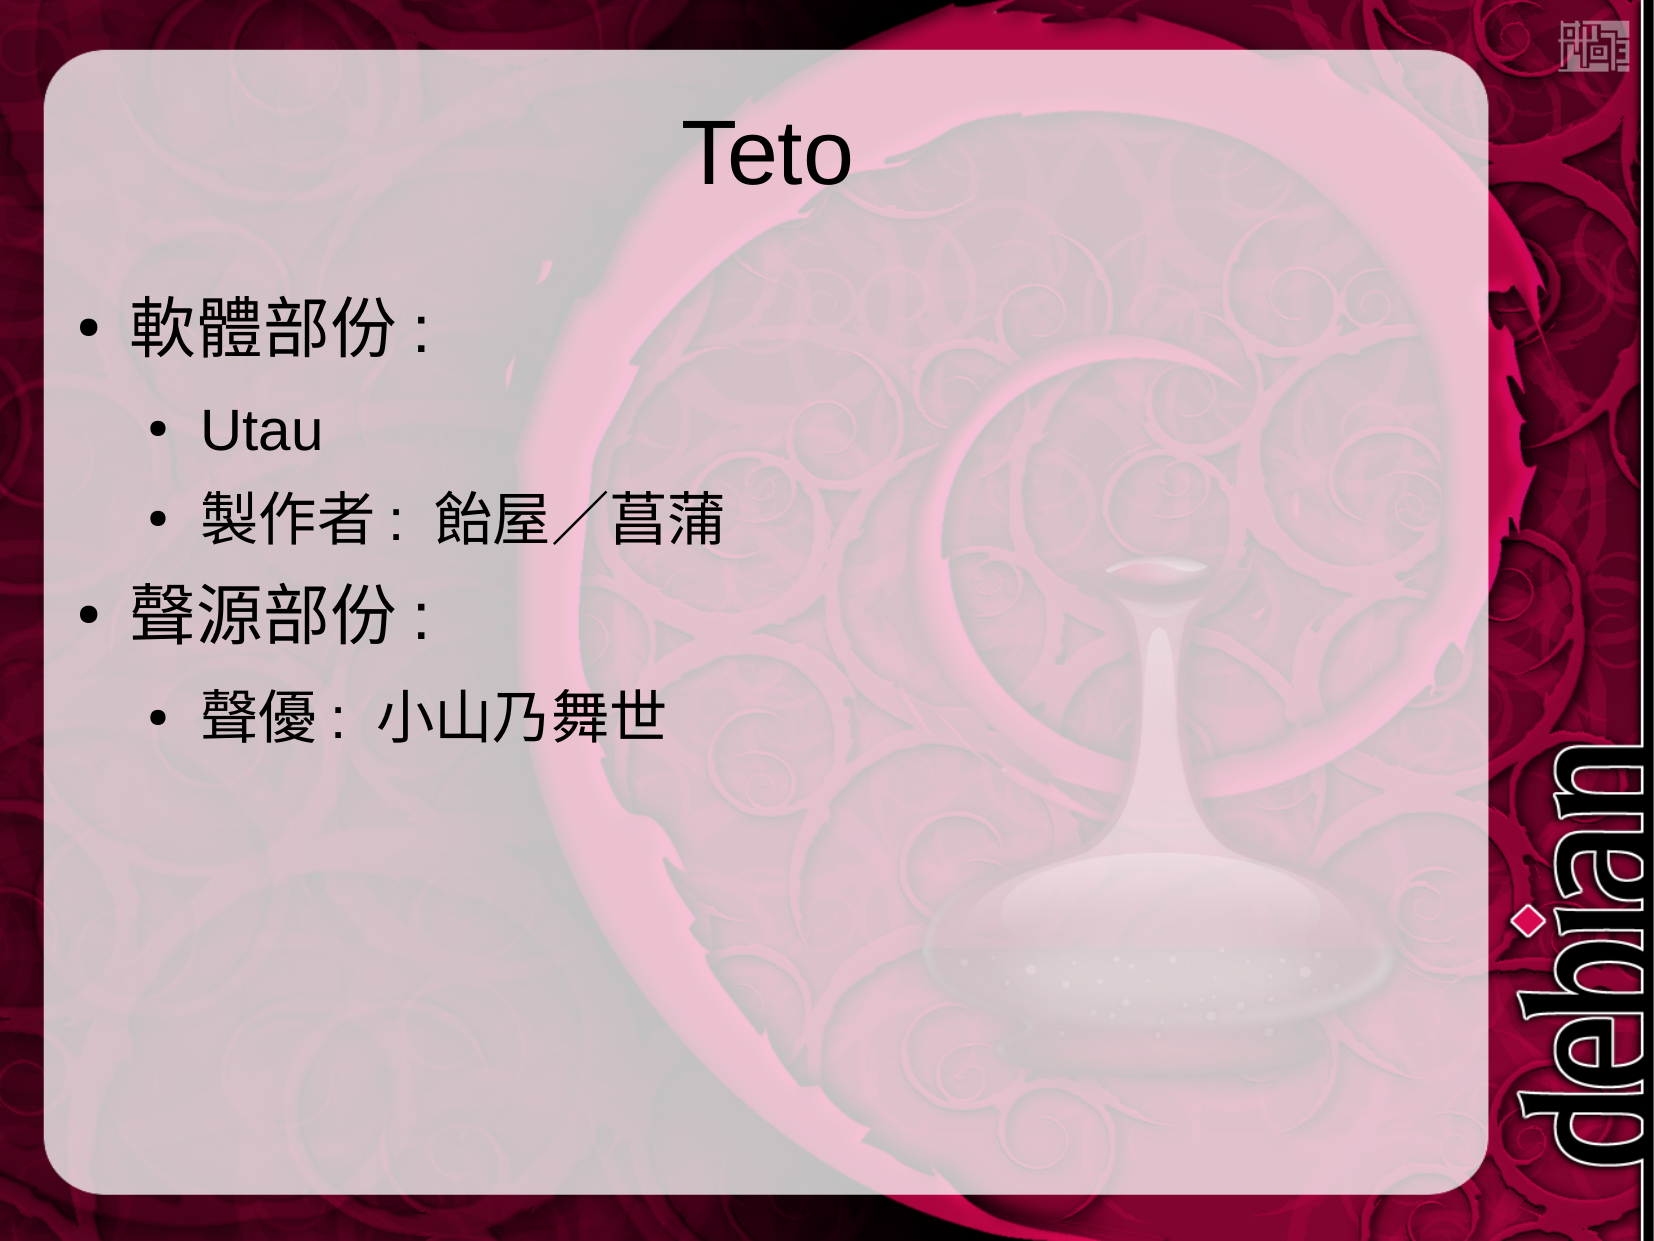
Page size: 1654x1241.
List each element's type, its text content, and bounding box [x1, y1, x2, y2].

title Teto [59, 49, 1477, 257]
list 軟體部份: Utau 製作者: 飴屋／菖蒲 聲源部份: 聲優: 小山乃舞世 [59, 290, 1477, 1109]
picture [0, 0, 1654, 1241]
